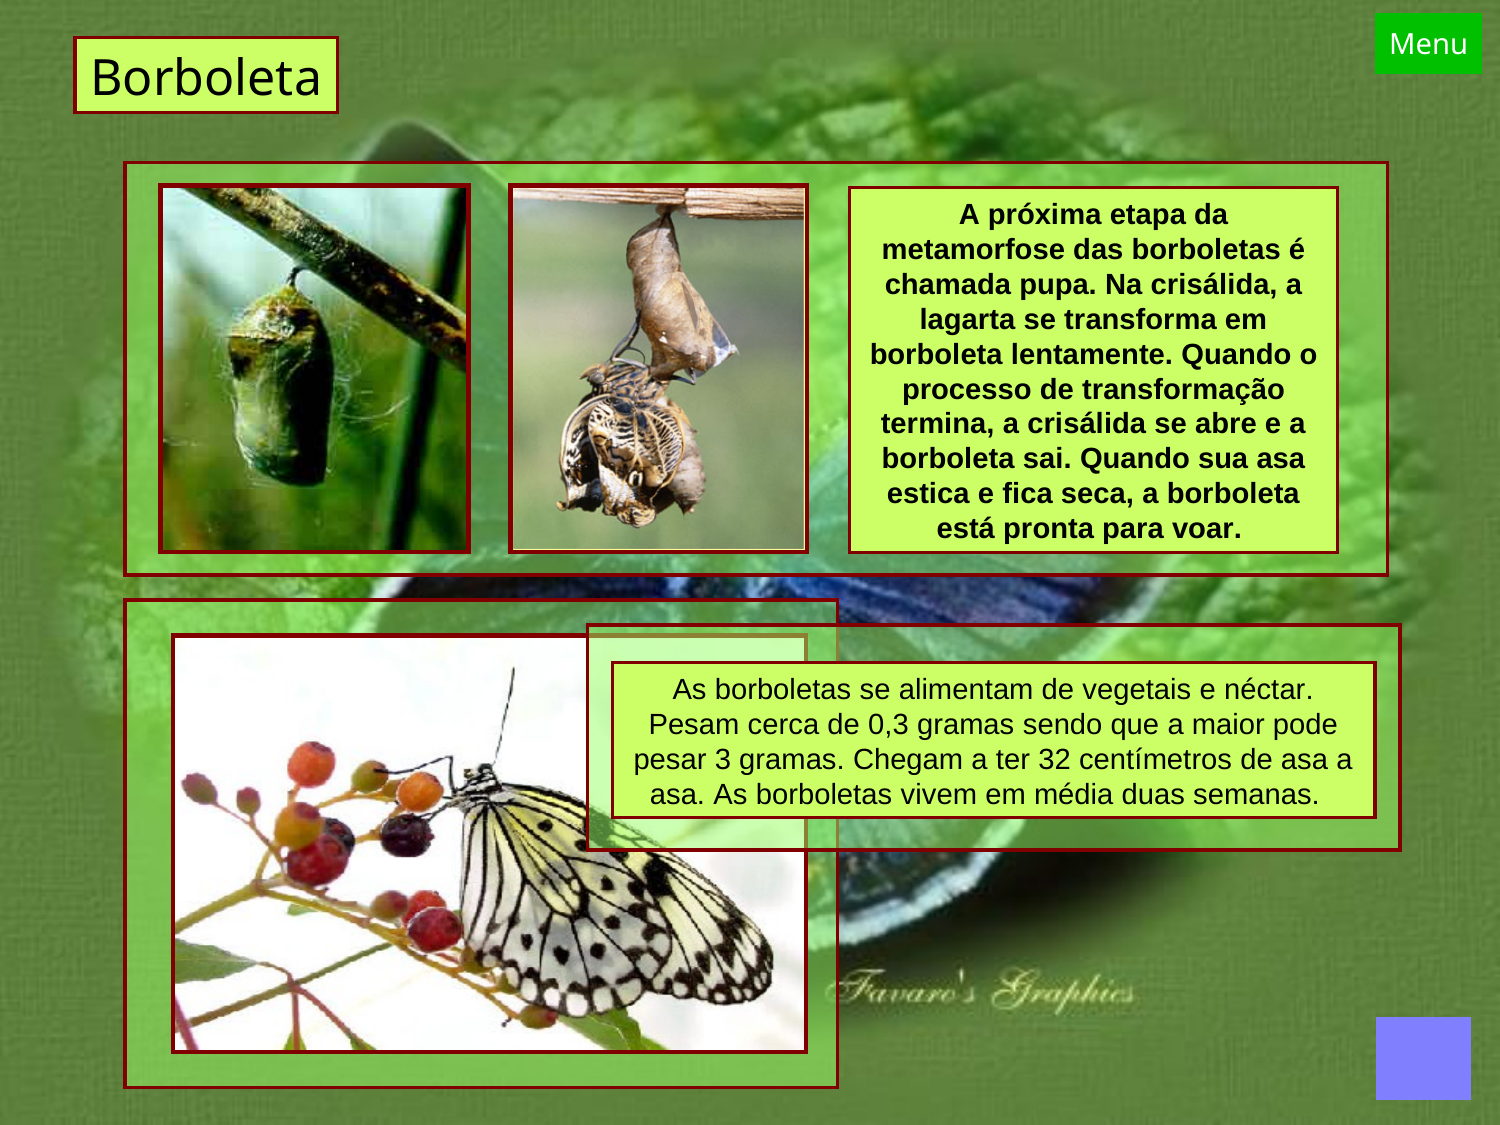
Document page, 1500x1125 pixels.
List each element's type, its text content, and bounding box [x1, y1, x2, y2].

text_box As borboletas se alimentam de vegetais e néctar. Pesam cerca de 0,3 gramas sendo que a maior pode pesar 3 gramas. Chegam a ter 32 centímetros de asa a asa. As borboletas vivem em média duas semanas. [612, 662, 1375, 818]
text_box Borboleta [74, 37, 338, 113]
text_box A próxima etapa da metamorfose das borboletas é chamada pupa. Na crisálida, a lagarta se transforma em borboleta lentamente. Quando o processo de transformação termina, a crisálida se abre e a borboleta sai. Quando sua asa estica e fica seca, a borboleta está pronta para voar. [849, 187, 1338, 553]
picture [0, 0, 1500, 1125]
text_box [124, 599, 1400, 1088]
text_box [125, 162, 1388, 575]
